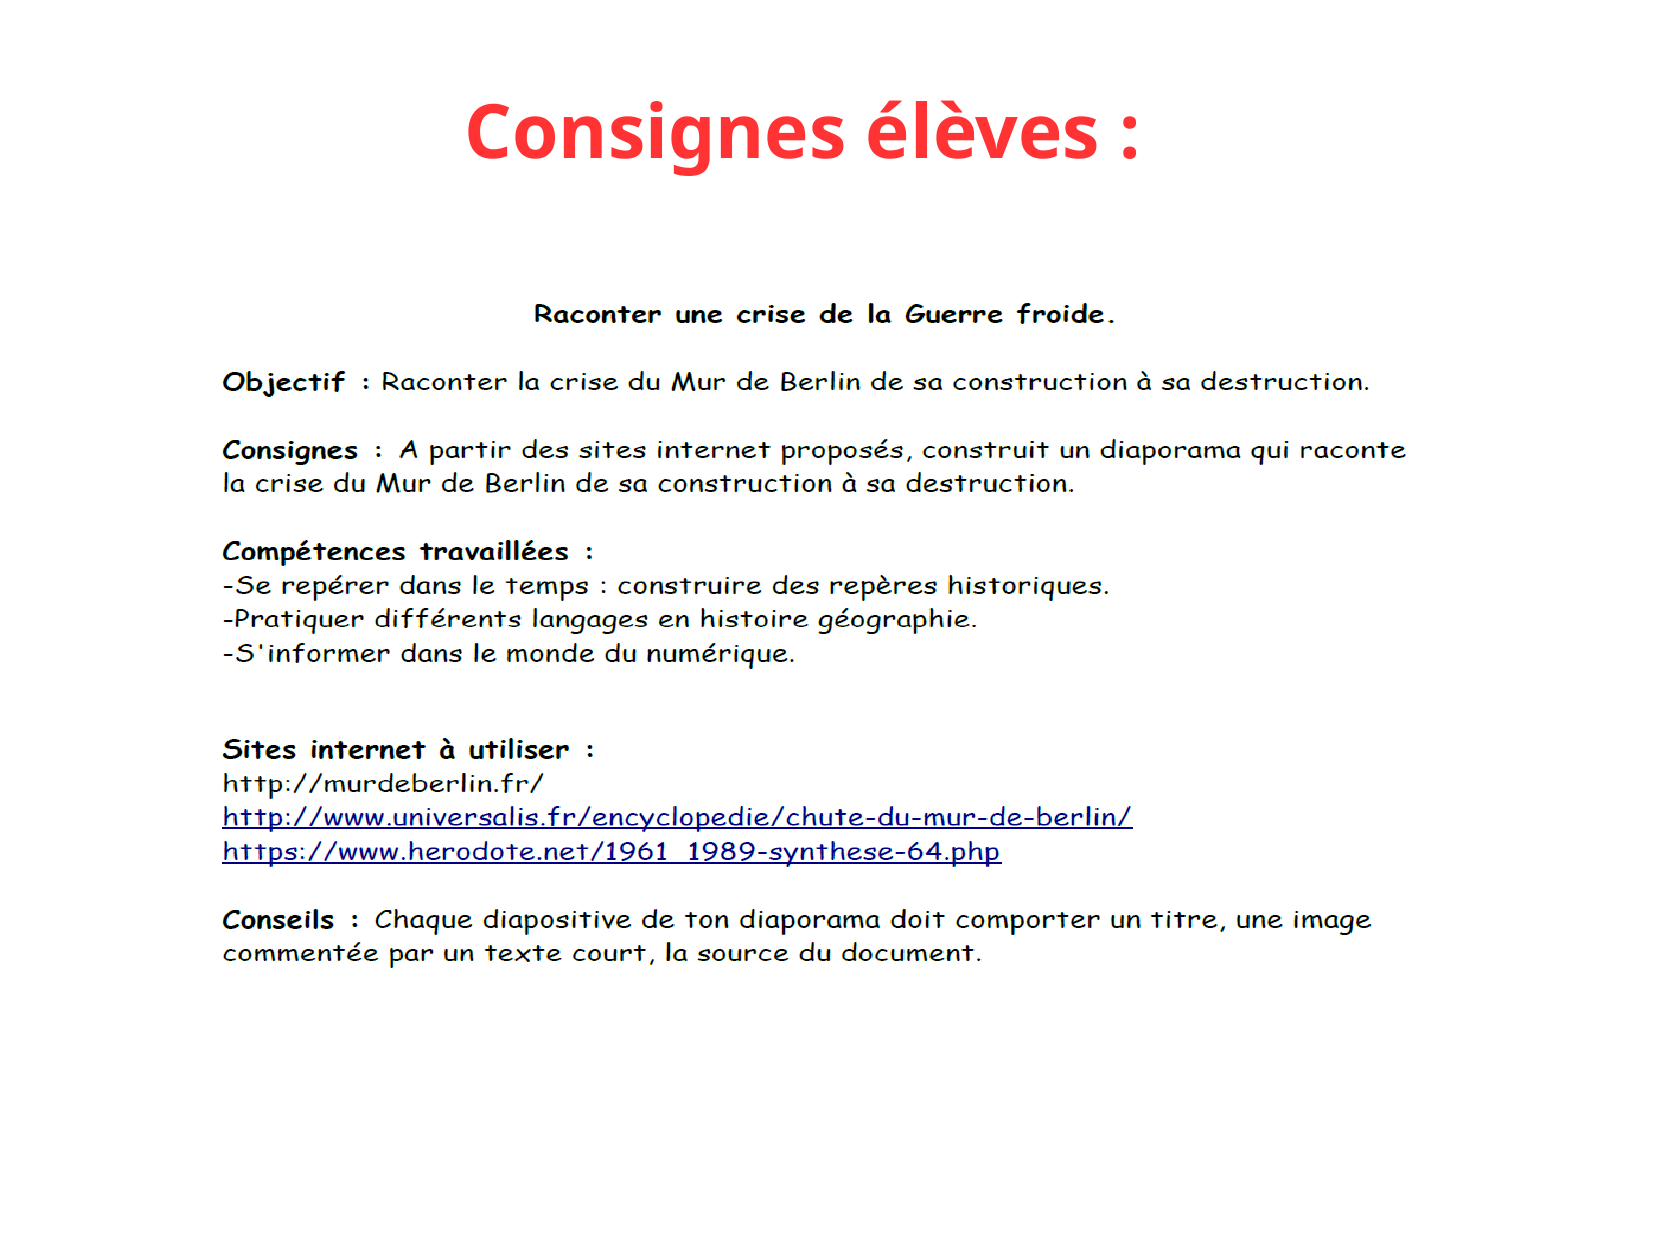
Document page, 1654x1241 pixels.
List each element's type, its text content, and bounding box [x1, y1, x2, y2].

text_box Consignes élèves : [59, 23, 1548, 237]
picture [177, 271, 1441, 981]
